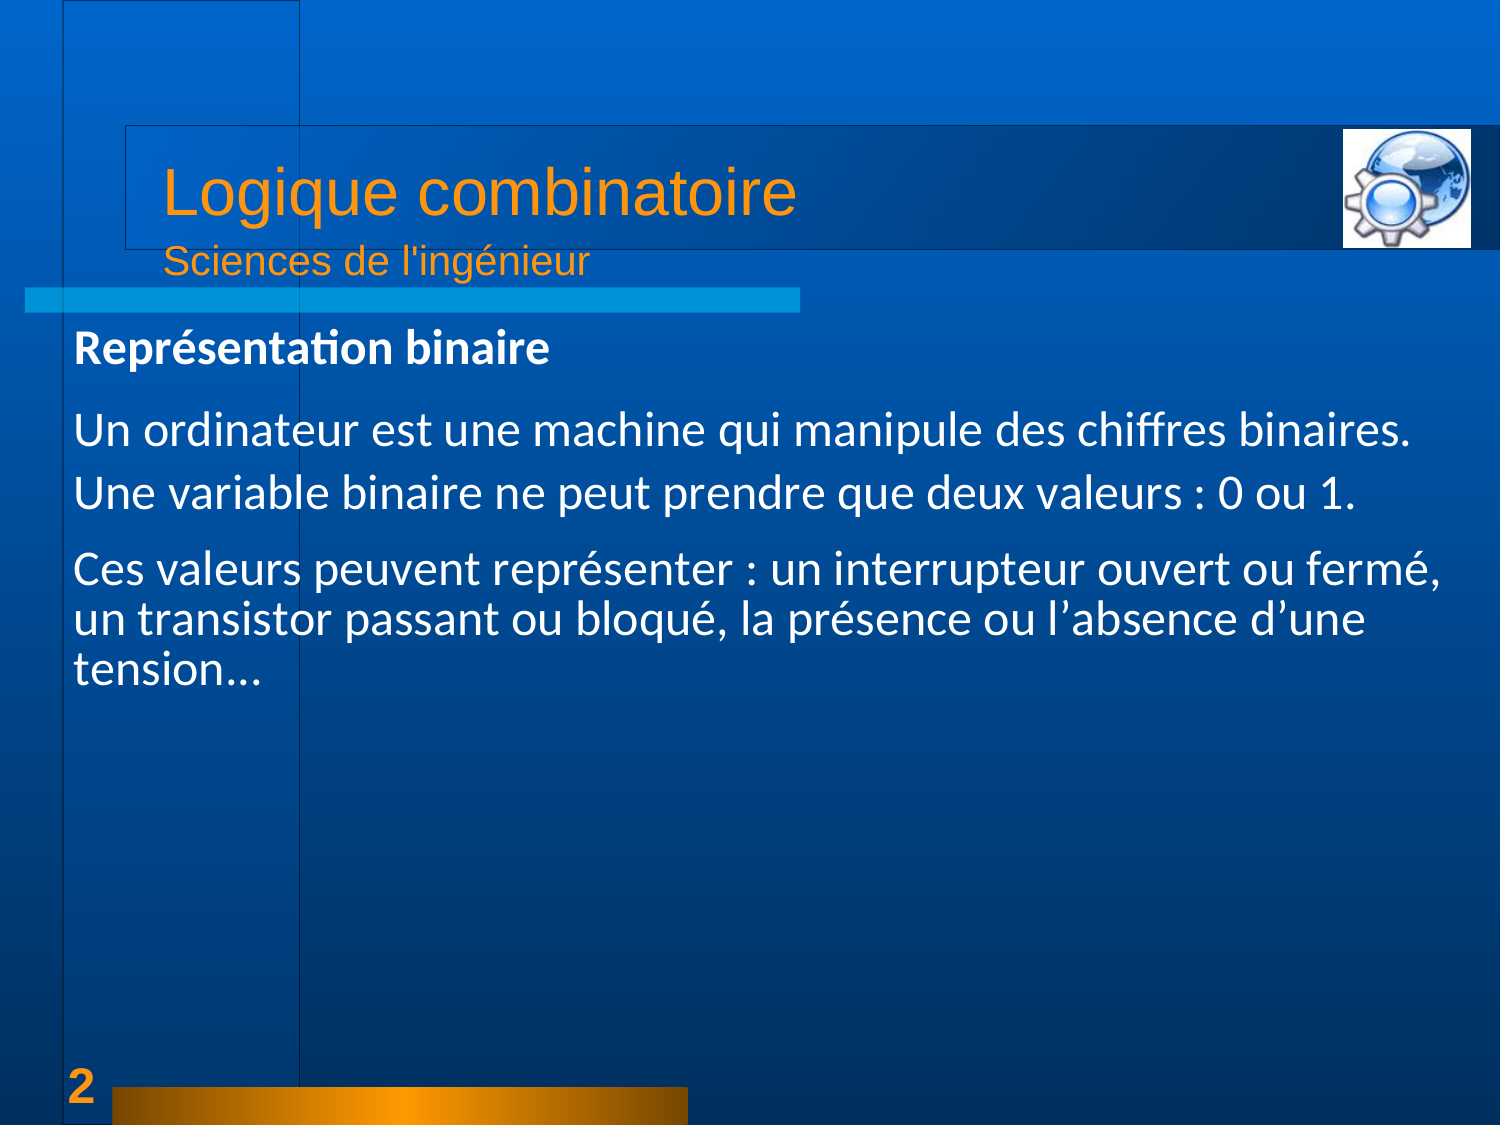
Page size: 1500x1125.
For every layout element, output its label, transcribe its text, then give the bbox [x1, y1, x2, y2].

picture [1343, 129, 1471, 248]
text_box Représentation binaire Un ordinateur est une machine qui manipule des chiffres binaires. Une variable binaire ne peut prendre que deux valeurs : 0 ou 1. Ces valeurs peuvent représenter : un interrupteur ouvert ou fermé, un transistor passant ou bloqué, la présence ou l’absence d’une tension... [59, 319, 1477, 779]
